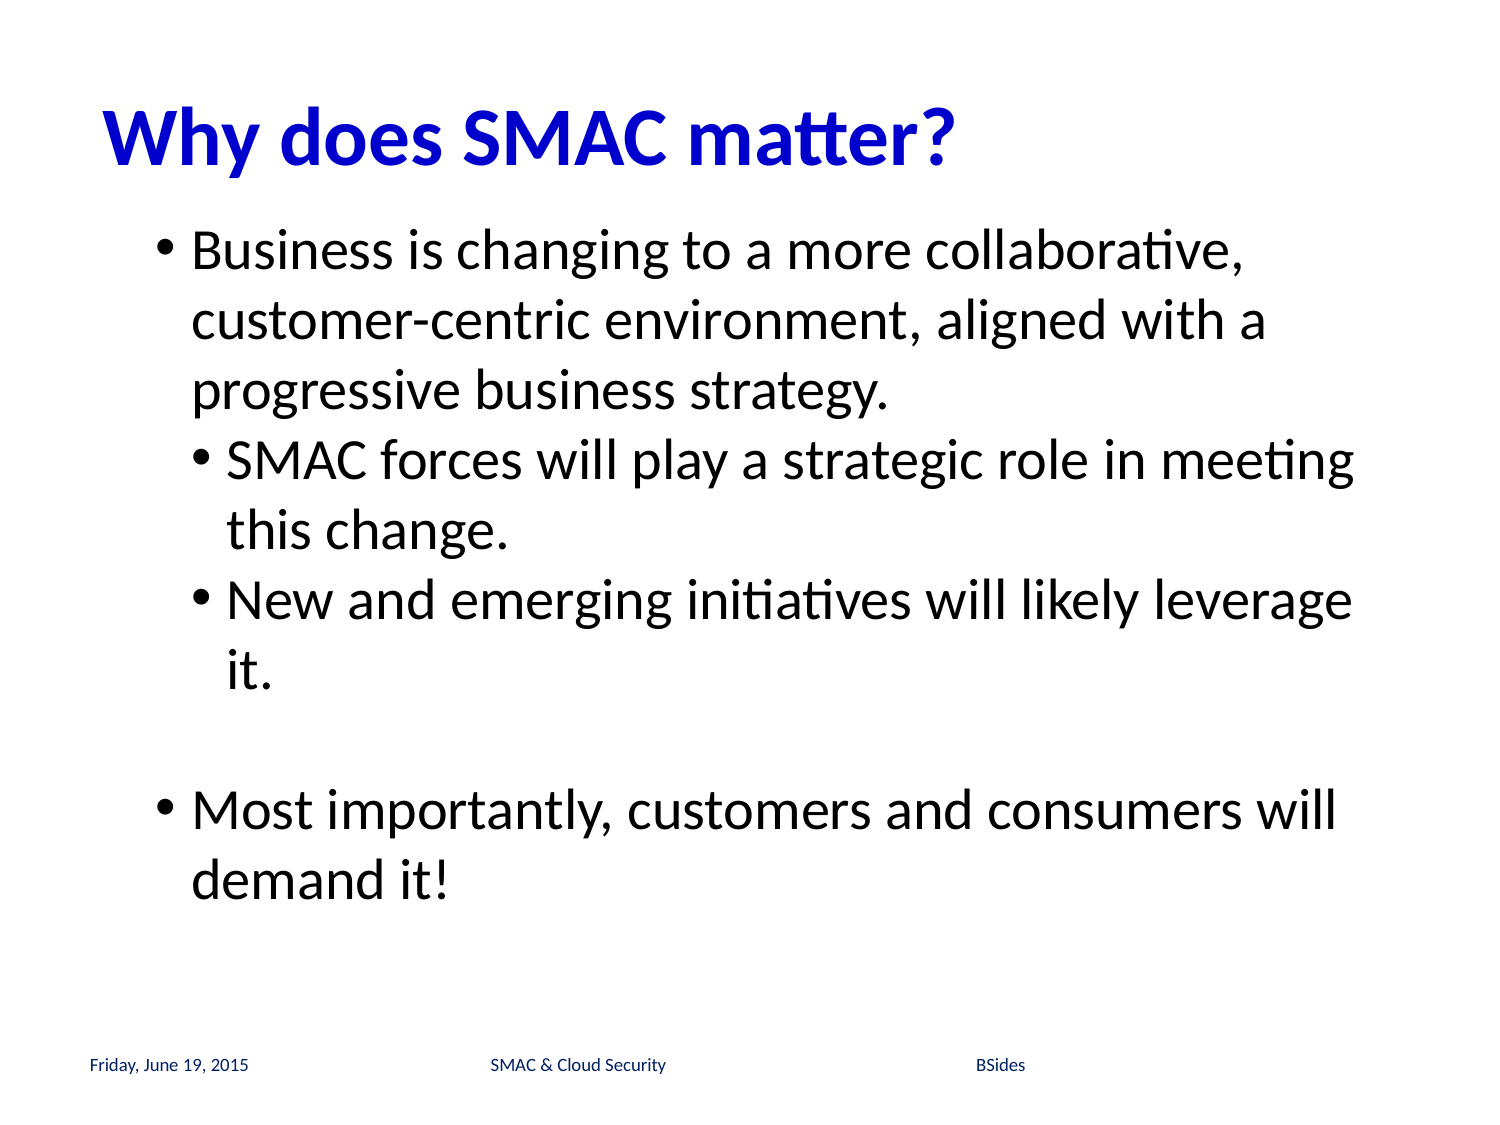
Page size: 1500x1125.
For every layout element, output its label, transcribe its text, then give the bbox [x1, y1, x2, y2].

text_box Friday, June 19, 2015 SMAC & Cloud Security BSides [74, 1031, 1395, 1091]
text_box Why does SMAC matter? [87, 74, 1425, 202]
text_box Business is changing to a more collaborative, customer-centric environment, aligned with a progressive business strategy. SMAC forces will play a strategic role in meeting this change. New and emerging initiatives will likely leverage it. Most importantly, customers and consumers will demand it! [140, 204, 1375, 927]
